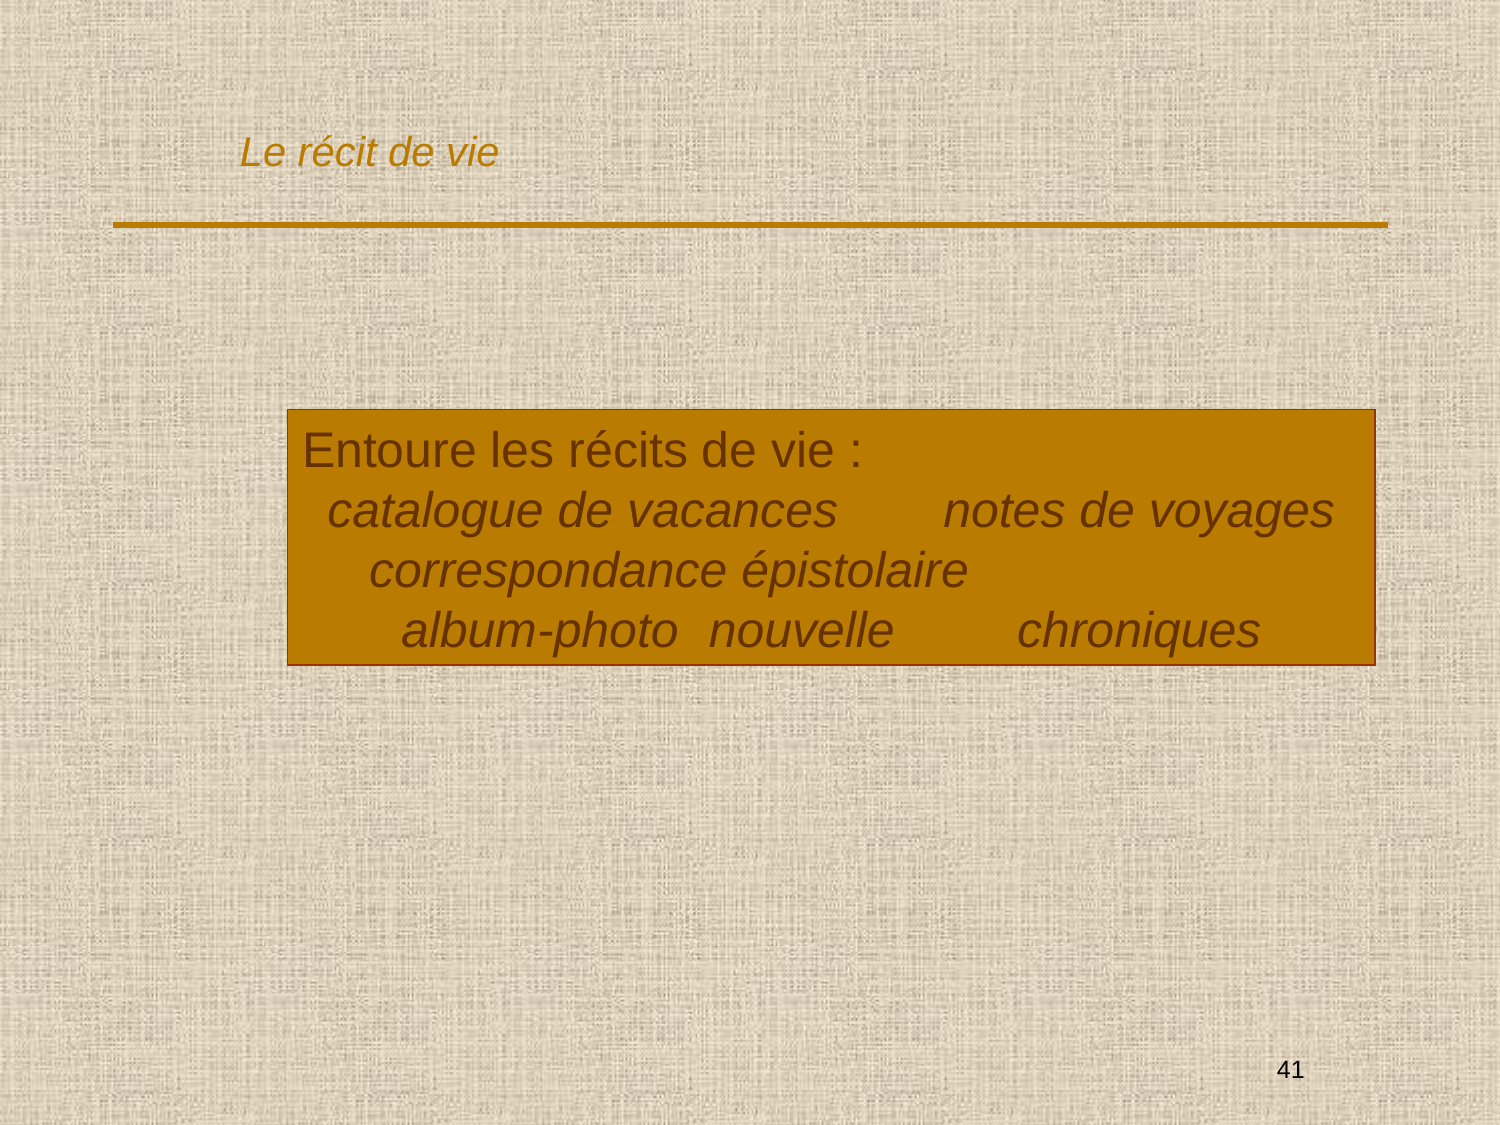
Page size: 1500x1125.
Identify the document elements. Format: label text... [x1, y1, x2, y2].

text_box Entoure les récits de vie : catalogue de vacances notes de voyages correspondance épistolaire album-photo nouvelle chroniques [287, 409, 1375, 665]
picture [0, 0, 1500, 1125]
text_box Le récit de vie [224, 116, 515, 183]
